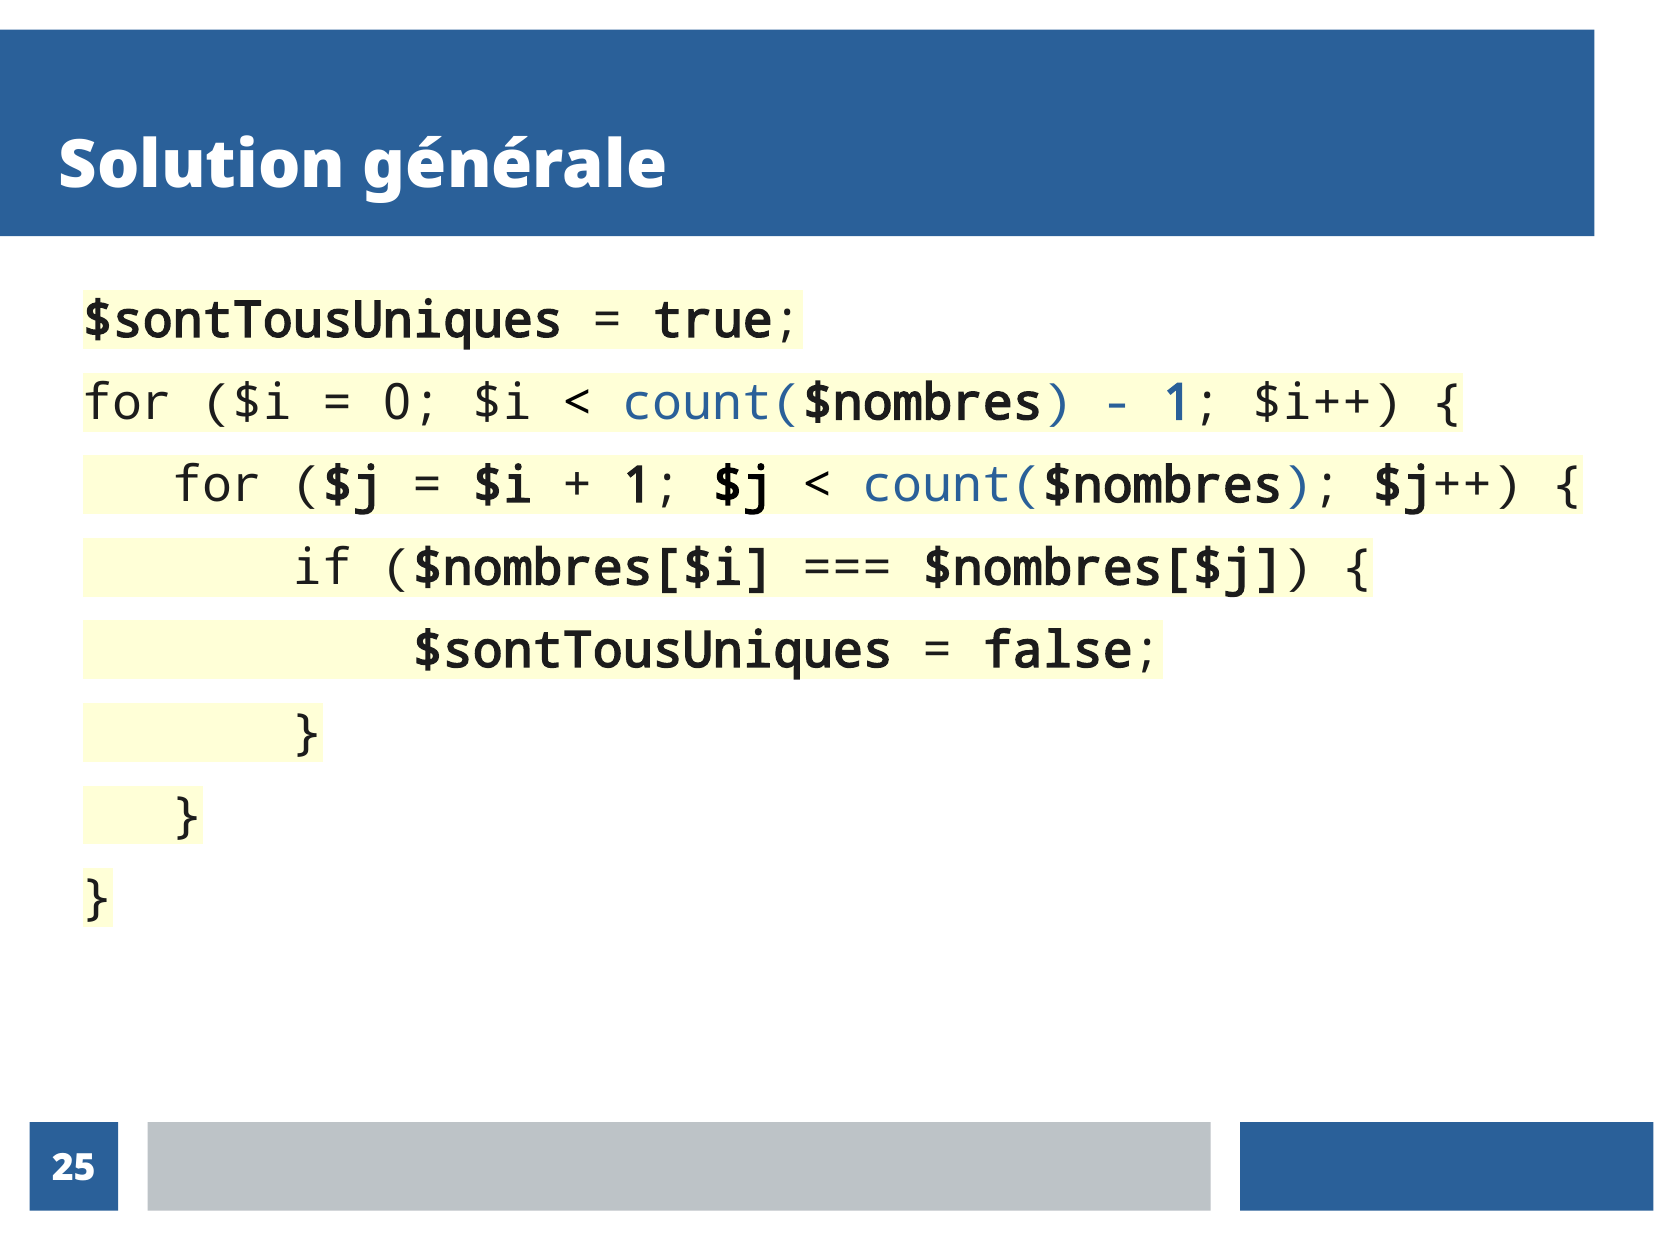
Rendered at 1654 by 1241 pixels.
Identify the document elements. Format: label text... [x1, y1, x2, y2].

title Solution générale [59, 59, 1595, 207]
list $sontTousUniques = true; for ($i = 0; $i < count($nombres) - 1; $i++) { for ($j = $i + 1; $j < count($nombres); $j++) { if ($nombres[$i] === $nombres[$j]) { $sontTousUniques = false; } } } [82, 290, 1630, 1010]
